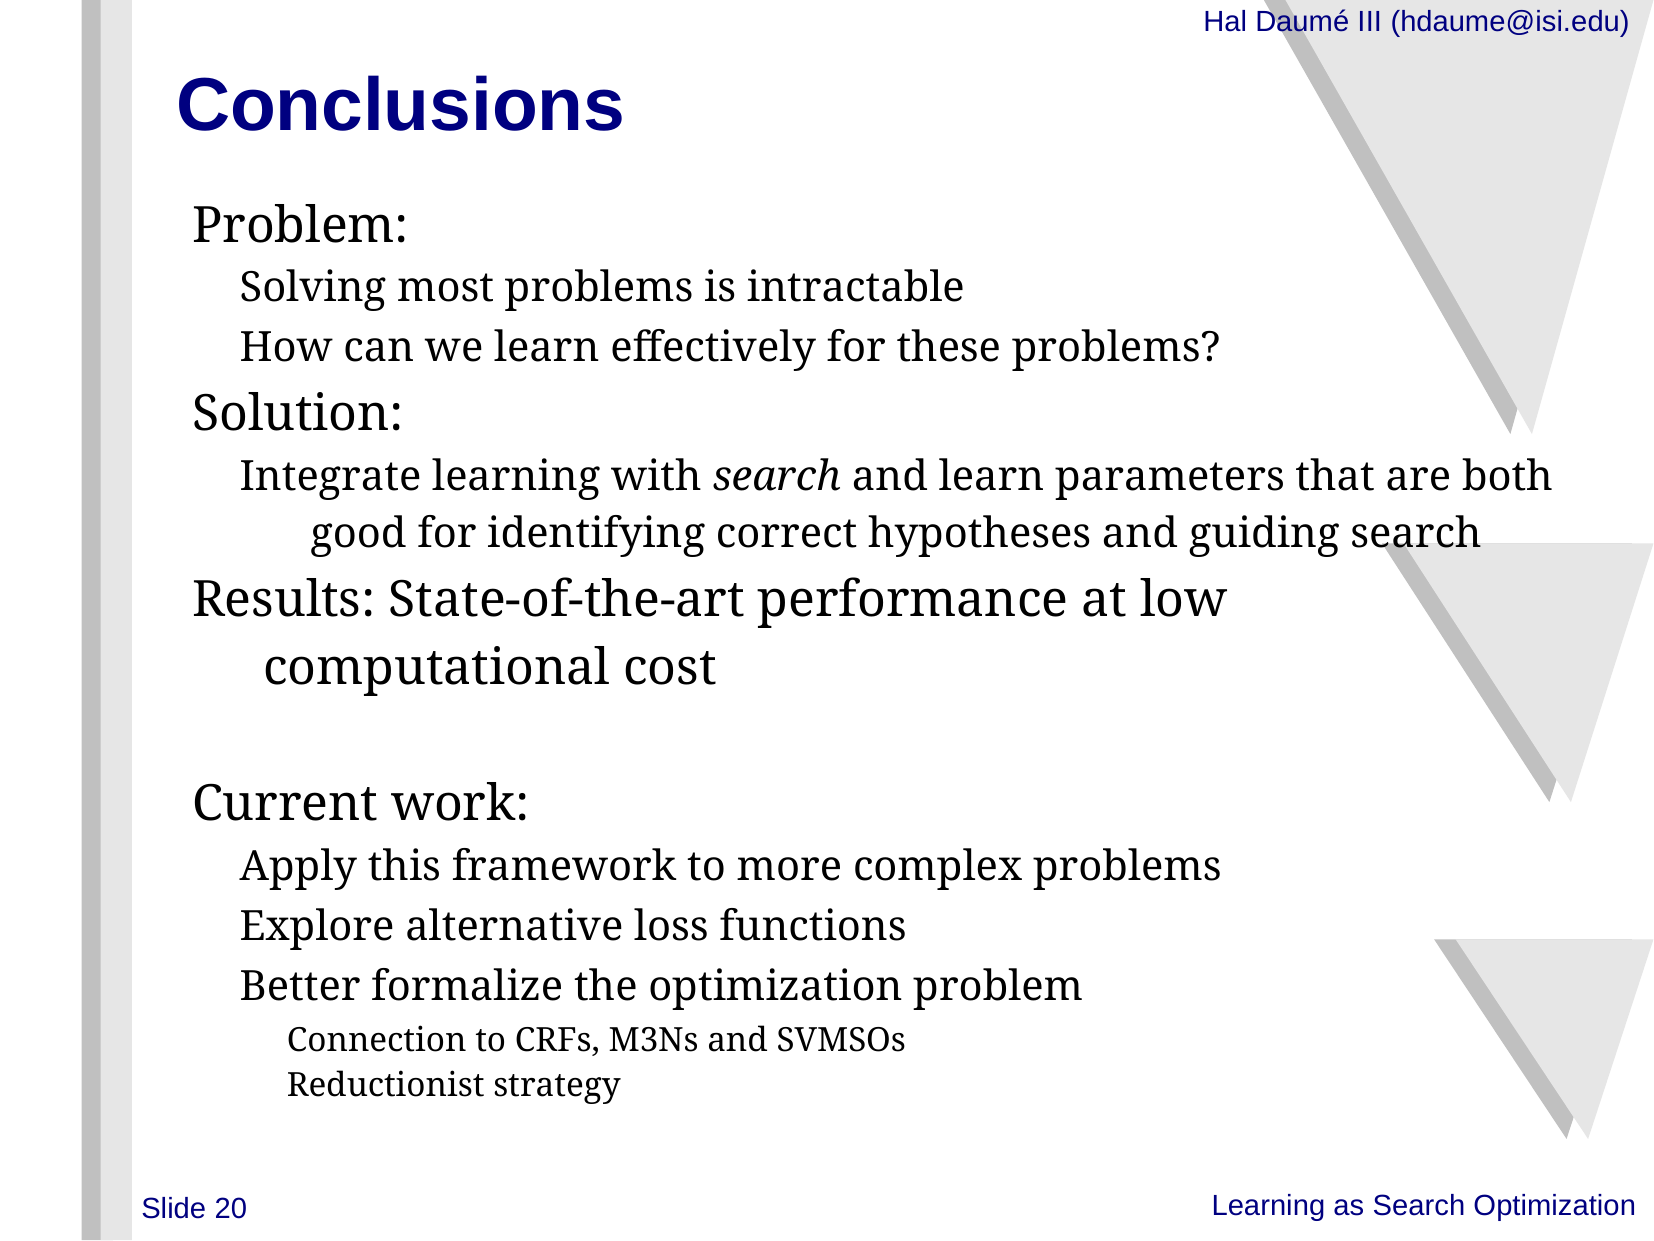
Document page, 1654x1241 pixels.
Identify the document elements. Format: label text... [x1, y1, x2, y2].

list Problem: Solving most problems is intractable How can we learn effectively for these problems? Solution: Integrate learning with search and learn parameters that are both good for identifying correct hypotheses and guiding search Results: State-of-the-art performance at low computational cost Current work: Apply this framework to more complex problems Explore alternative loss functions Better formalize the optimization problem Connection to CRFs, M3Ns and SVMSOs Reductionist strategy [180, 188, 1576, 1188]
title Conclusions [176, 44, 1509, 166]
